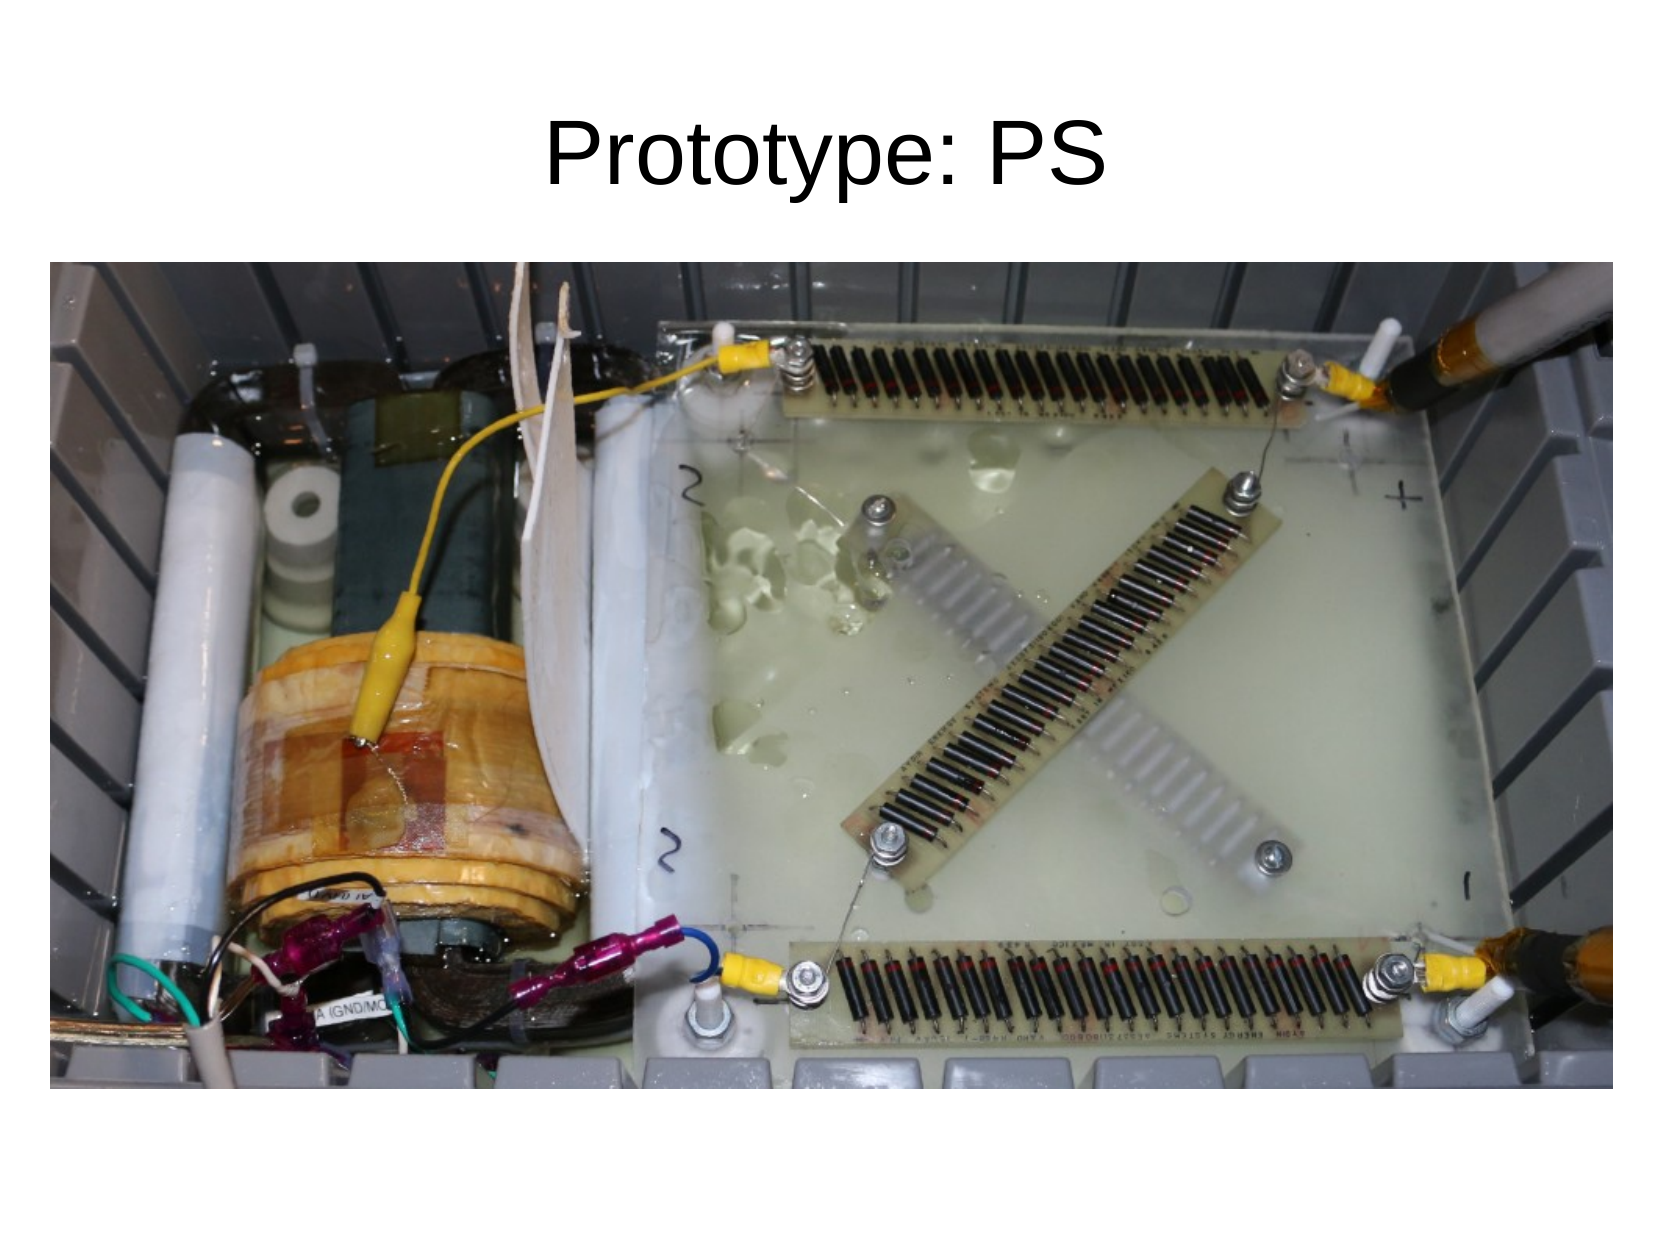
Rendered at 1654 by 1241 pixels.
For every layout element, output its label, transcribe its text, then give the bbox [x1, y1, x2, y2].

picture [50, 262, 1613, 1089]
title Prototype: PS [82, 49, 1571, 257]
